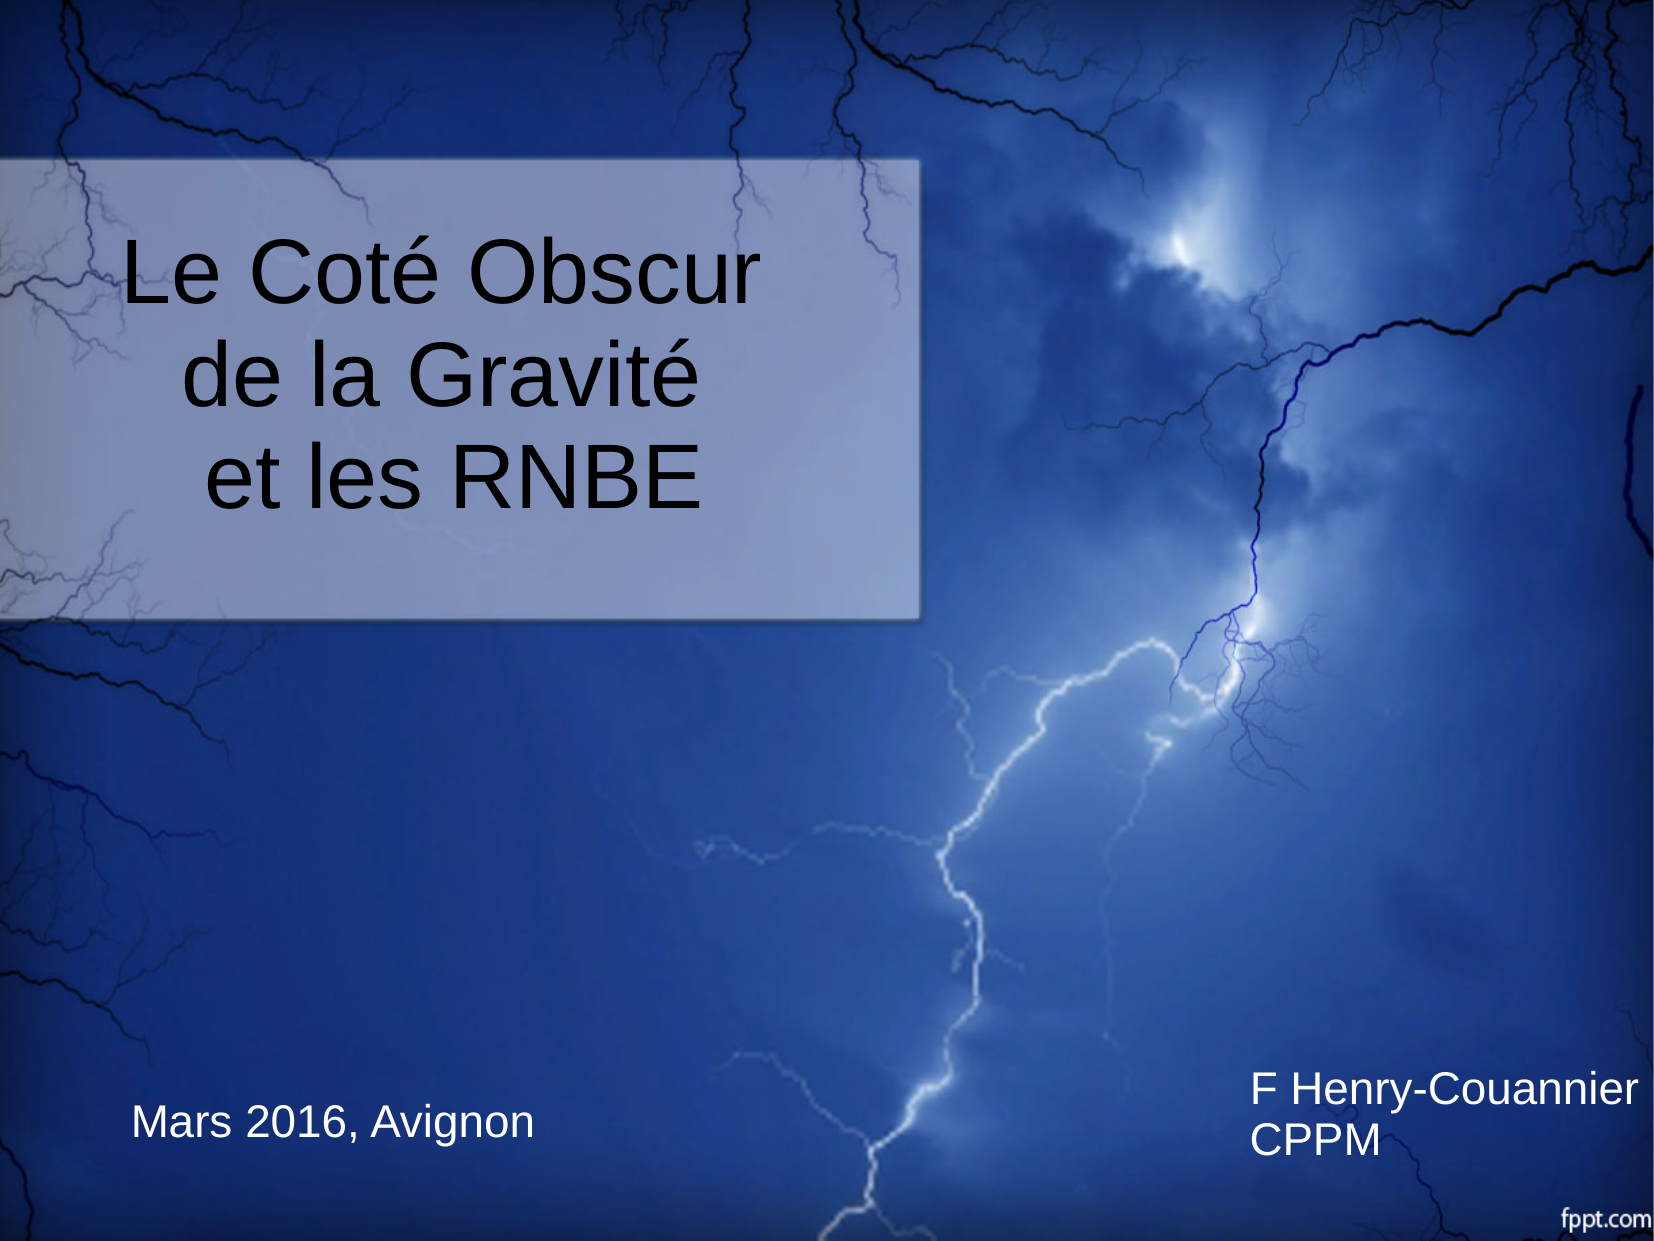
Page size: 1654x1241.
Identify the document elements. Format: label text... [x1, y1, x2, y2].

title Le Coté Obscur de la Gravité et les RNBE [0, 220, 910, 529]
picture [0, 0, 1654, 1241]
text_box Mars 2016, Avignon [0, 1046, 889, 1197]
subtitle F Henry-Couannier CPPM [989, 1062, 1654, 1166]
